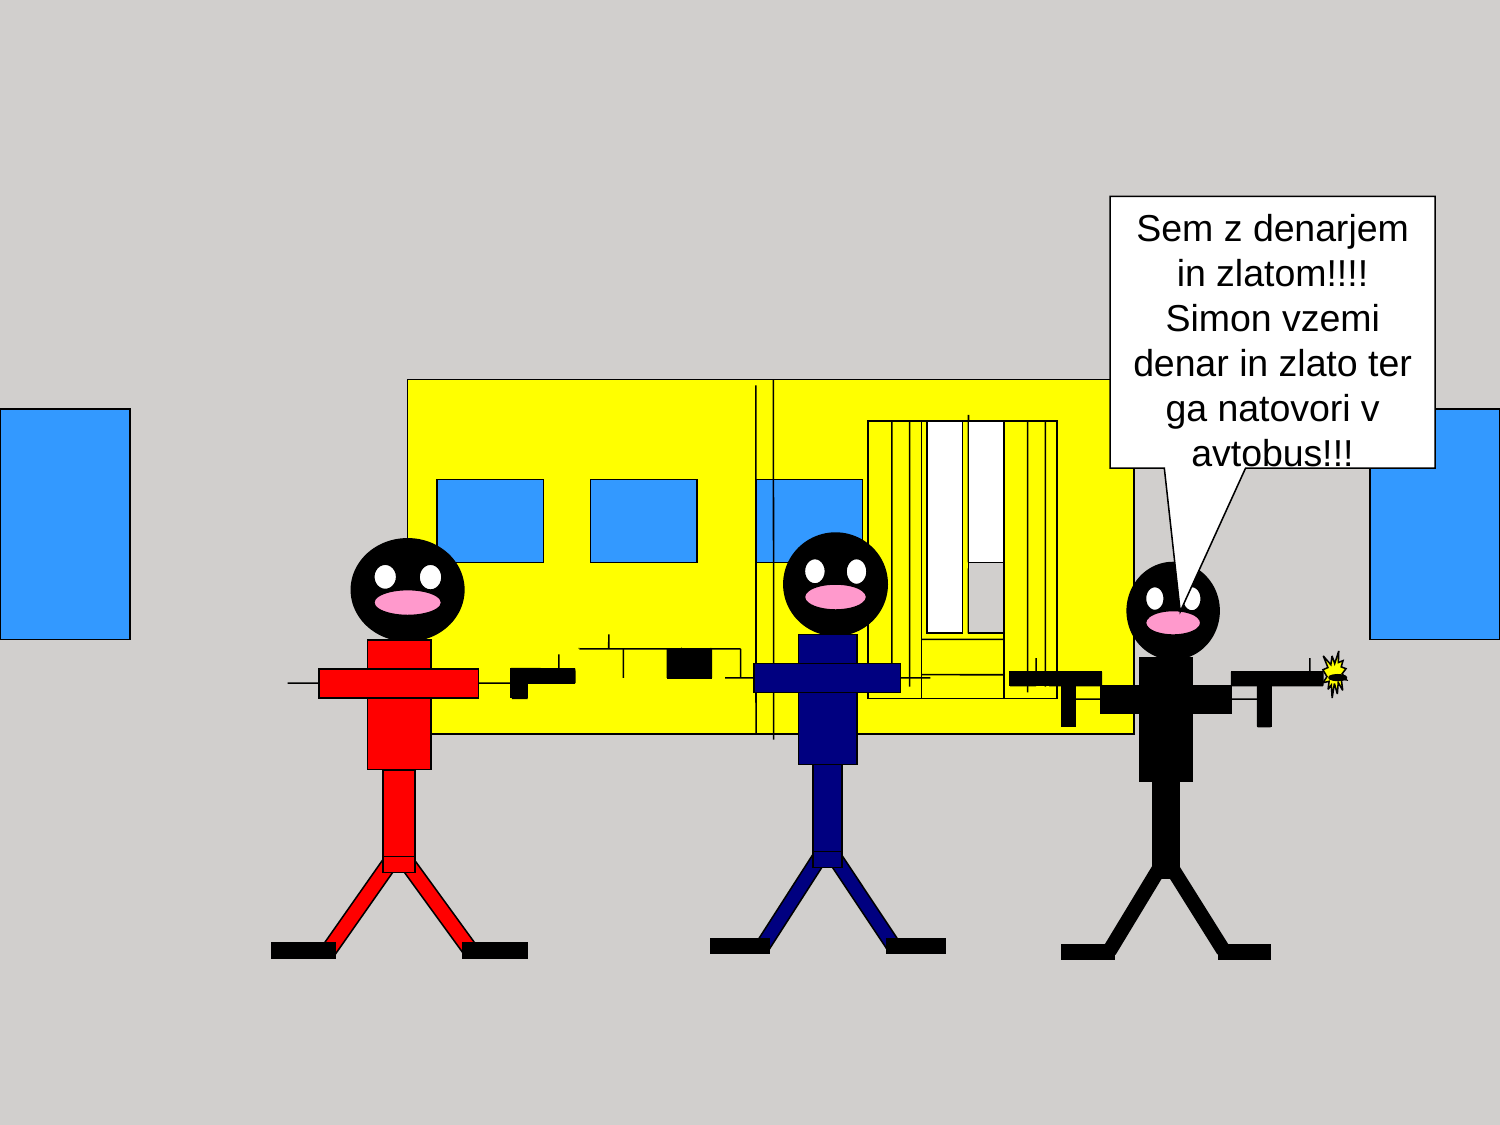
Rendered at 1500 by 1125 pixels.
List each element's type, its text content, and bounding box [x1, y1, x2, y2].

text_box [0, 408, 130, 640]
text_box [271, 379, 1347, 960]
text_box Sem z denarjem in zlatom!!!! Simon vzemi denar in zlato ter ga natovori v avtobus!!! [1110, 196, 1436, 612]
text_box [1370, 408, 1500, 640]
